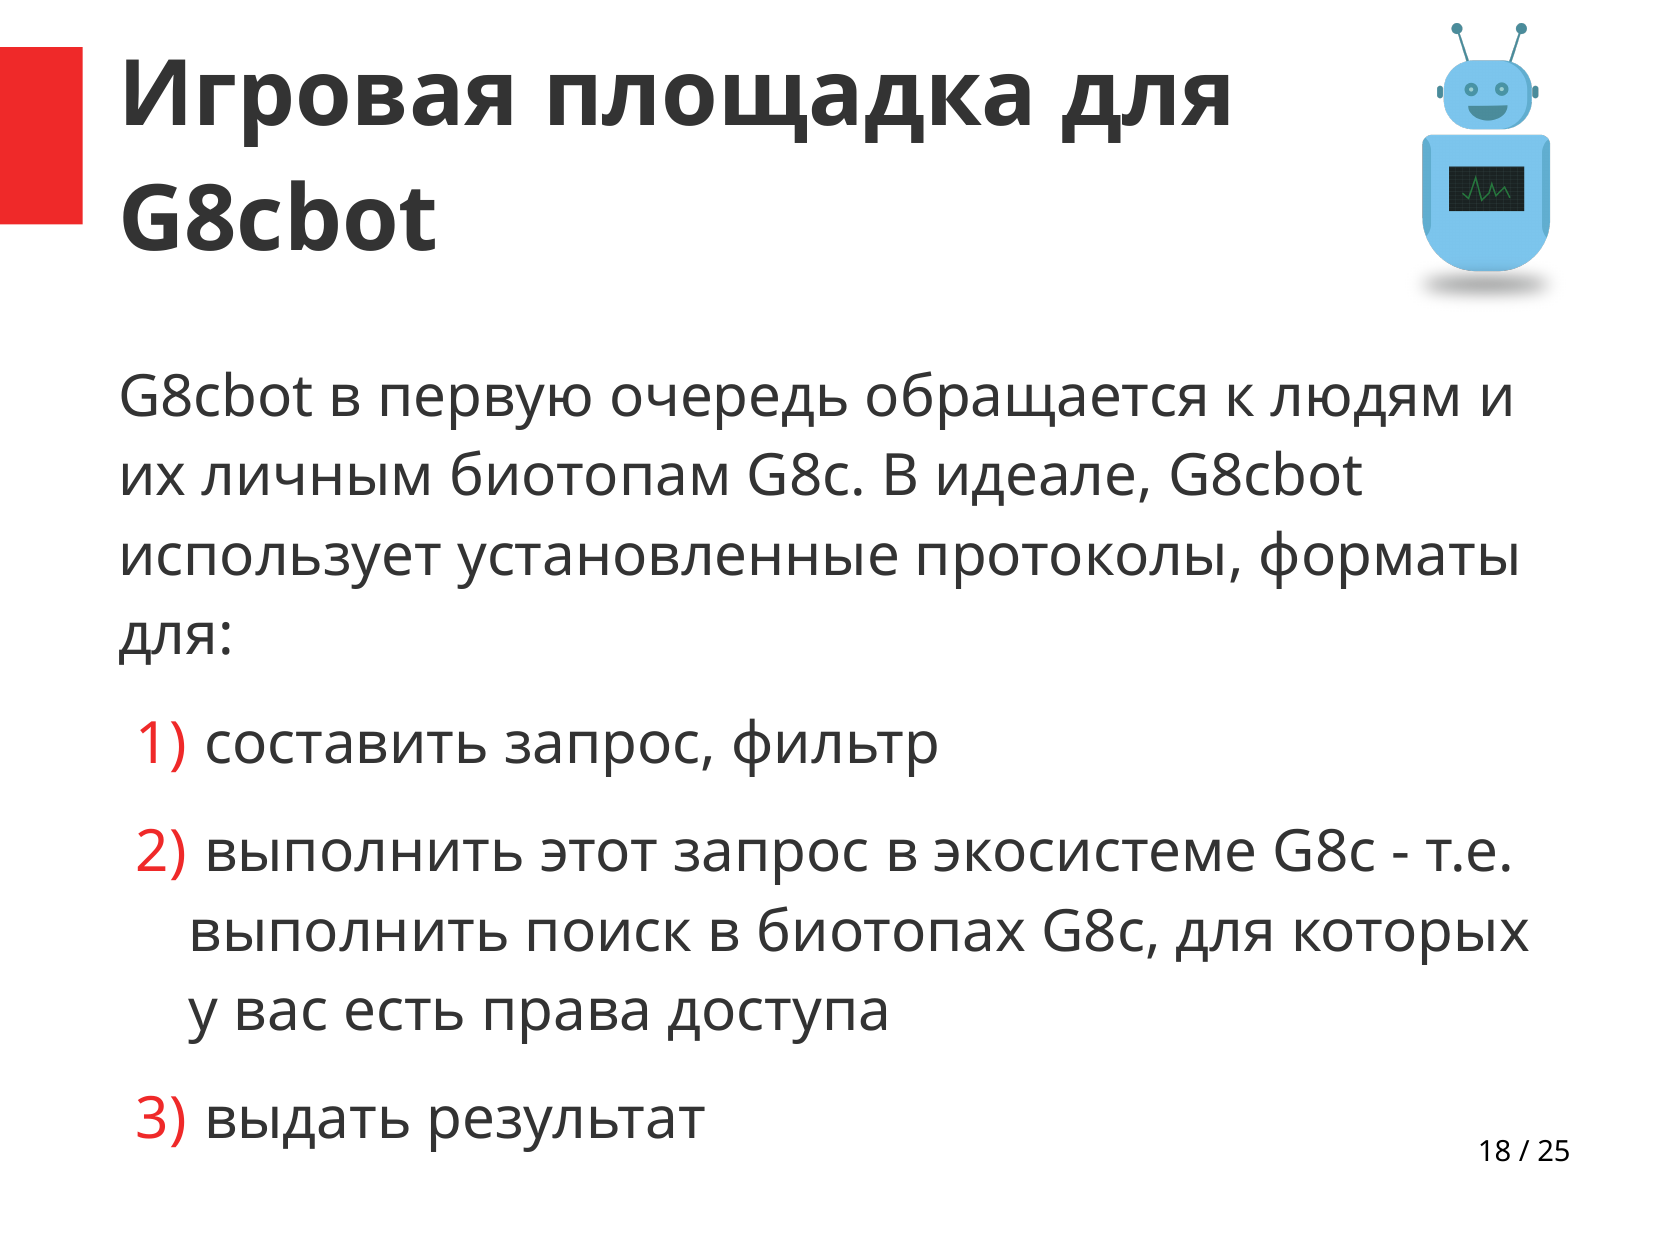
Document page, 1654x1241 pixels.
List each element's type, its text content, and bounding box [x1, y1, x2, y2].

title Игровая площадка для G8cbot [118, 27, 1393, 278]
list G8cbot в первую очередь обращается к людям и их личным биотопам G8c. В идеале, G8cbot использует установленные протоколы, форматы для: составить запрос, фильтр выполнить этот запрос в экосистеме G8c - т.е. выполнить поиск в биотопах G8c, для которых у вас есть права доступа выдать результат [118, 354, 1536, 1074]
picture [1393, 23, 1578, 319]
